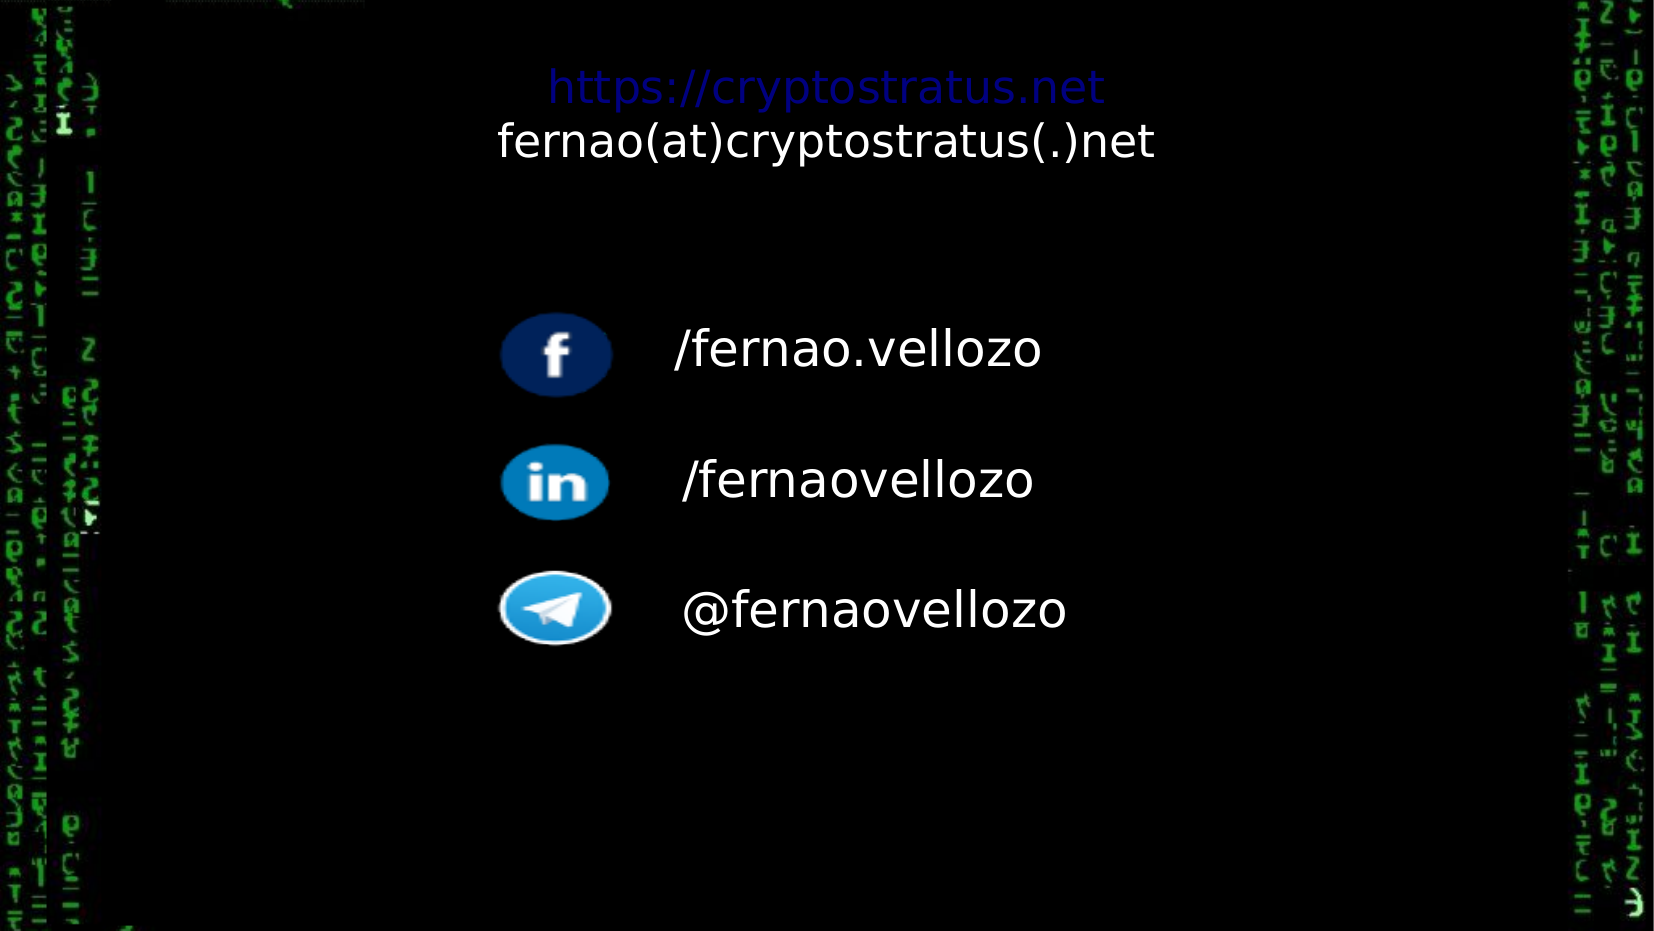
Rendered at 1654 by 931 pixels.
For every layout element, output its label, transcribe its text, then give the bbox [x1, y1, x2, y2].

subtitle /fernao.vellozo /fernaovellozo @fernaovellozo [82, 203, 1571, 854]
picture [0, 0, 1654, 931]
title https://cryptostratus.net fernao(at)cryptostratus(.)net [82, 34, 1571, 195]
